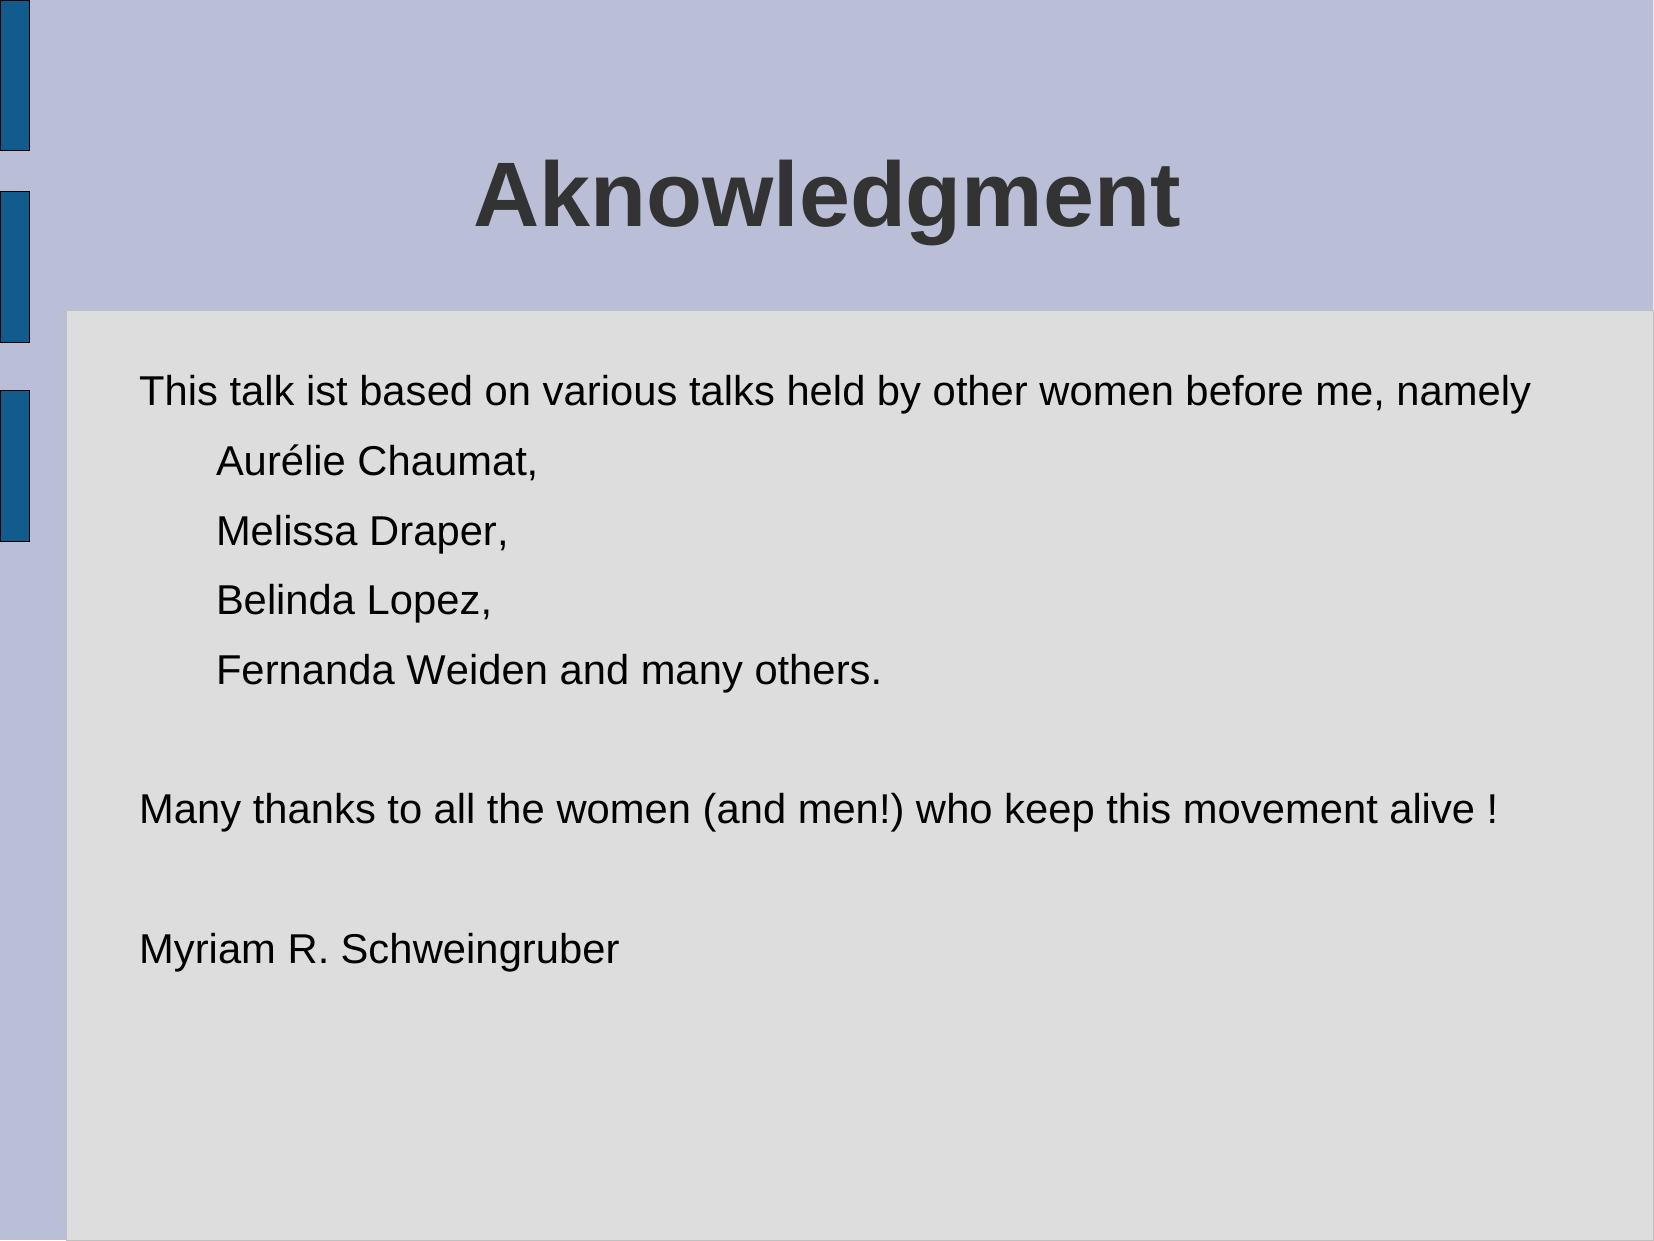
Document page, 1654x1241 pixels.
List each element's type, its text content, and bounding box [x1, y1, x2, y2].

title Aknowledgment [121, 98, 1534, 291]
list This talk ist based on various talks held by other women before me, namely Aurélie Chaumat, Melissa Draper, Belinda Lopez, Fernanda Weiden and many others. Many thanks to all the women (and men!) who keep this movement alive ! Myriam R. Schweingruber [121, 344, 1534, 1151]
